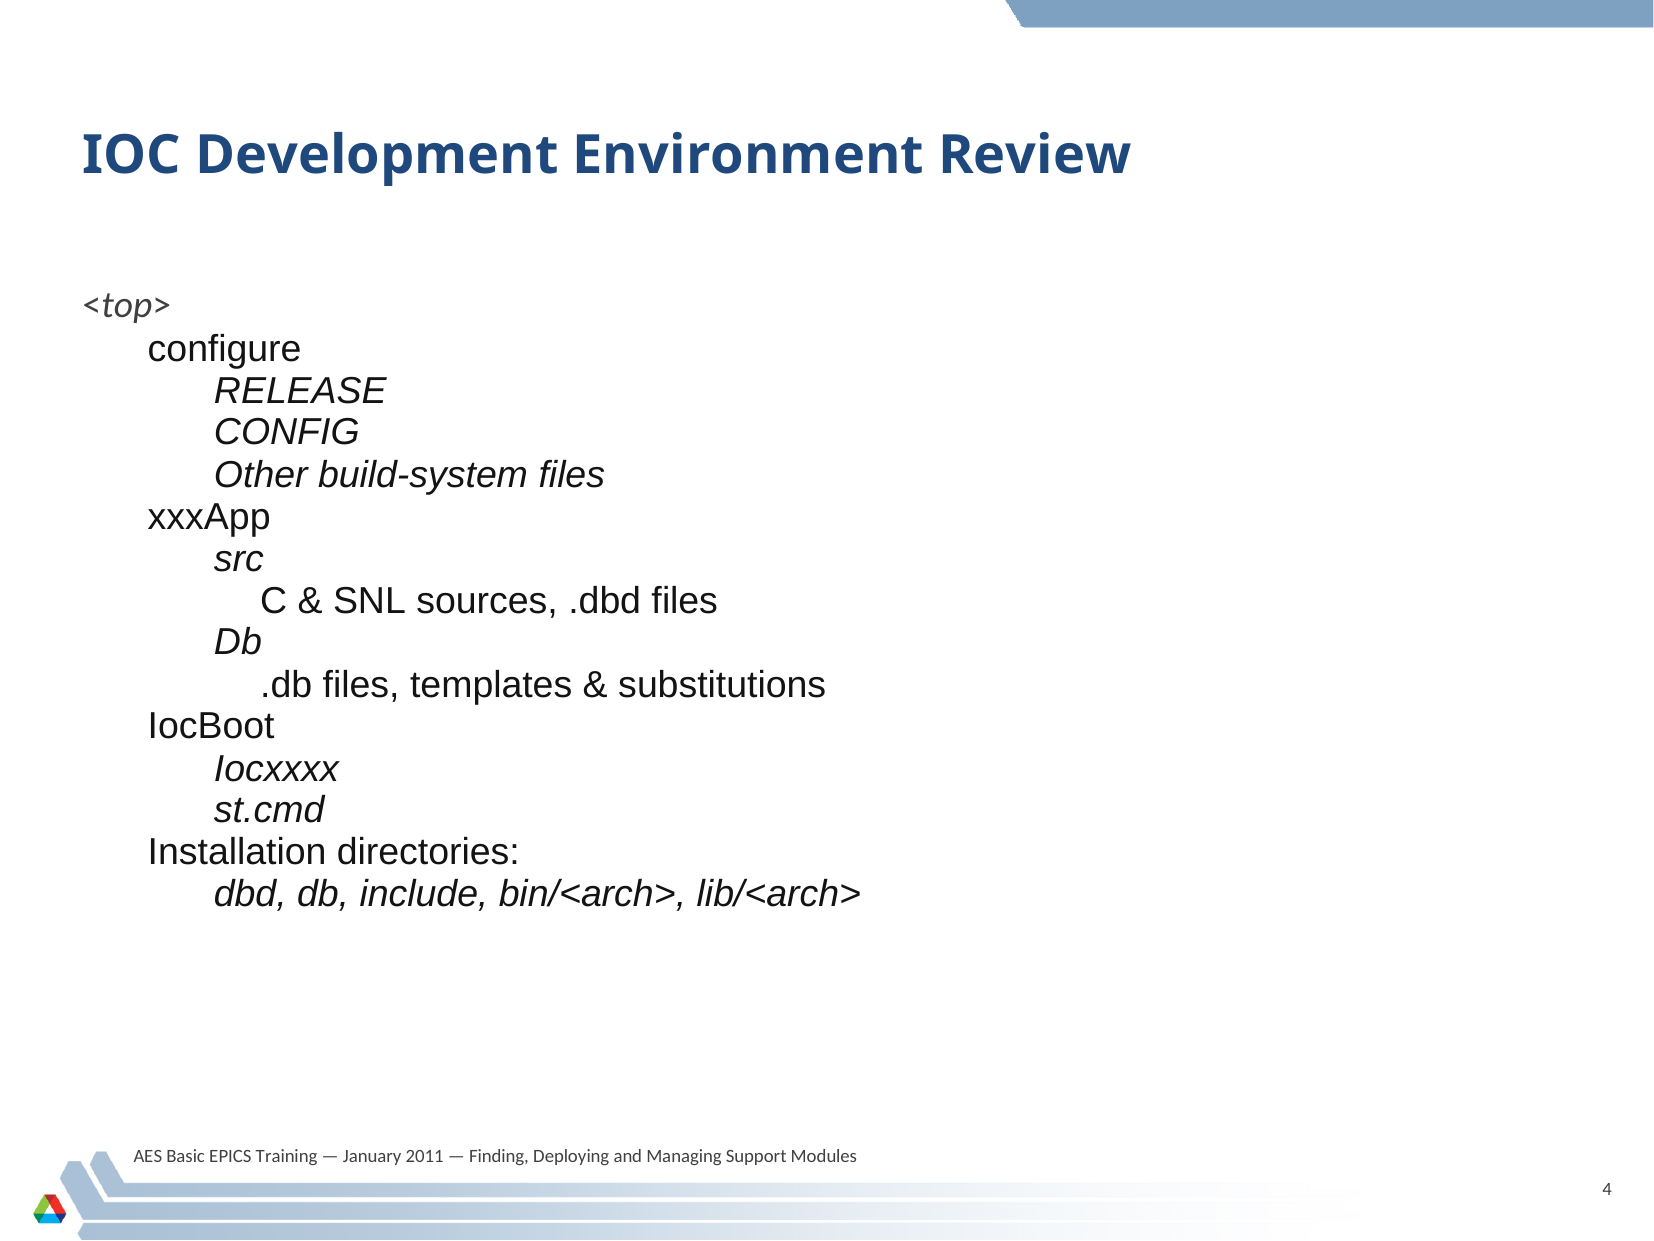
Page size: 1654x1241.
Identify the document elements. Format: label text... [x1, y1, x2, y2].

list <top> configure RELEASE CONFIG Other build-system files xxxApp src C & SNL sources, .dbd files Db .db files, templates & substitutions IocBoot Iocxxxx st.cmd Installation directories: dbd, db, include, bin/<arch>, lib/<arch> [82, 289, 1571, 1108]
picture [0, 0, 1654, 29]
picture [0, 1143, 1654, 1240]
title IOC Development Environment Review [82, 49, 1571, 257]
